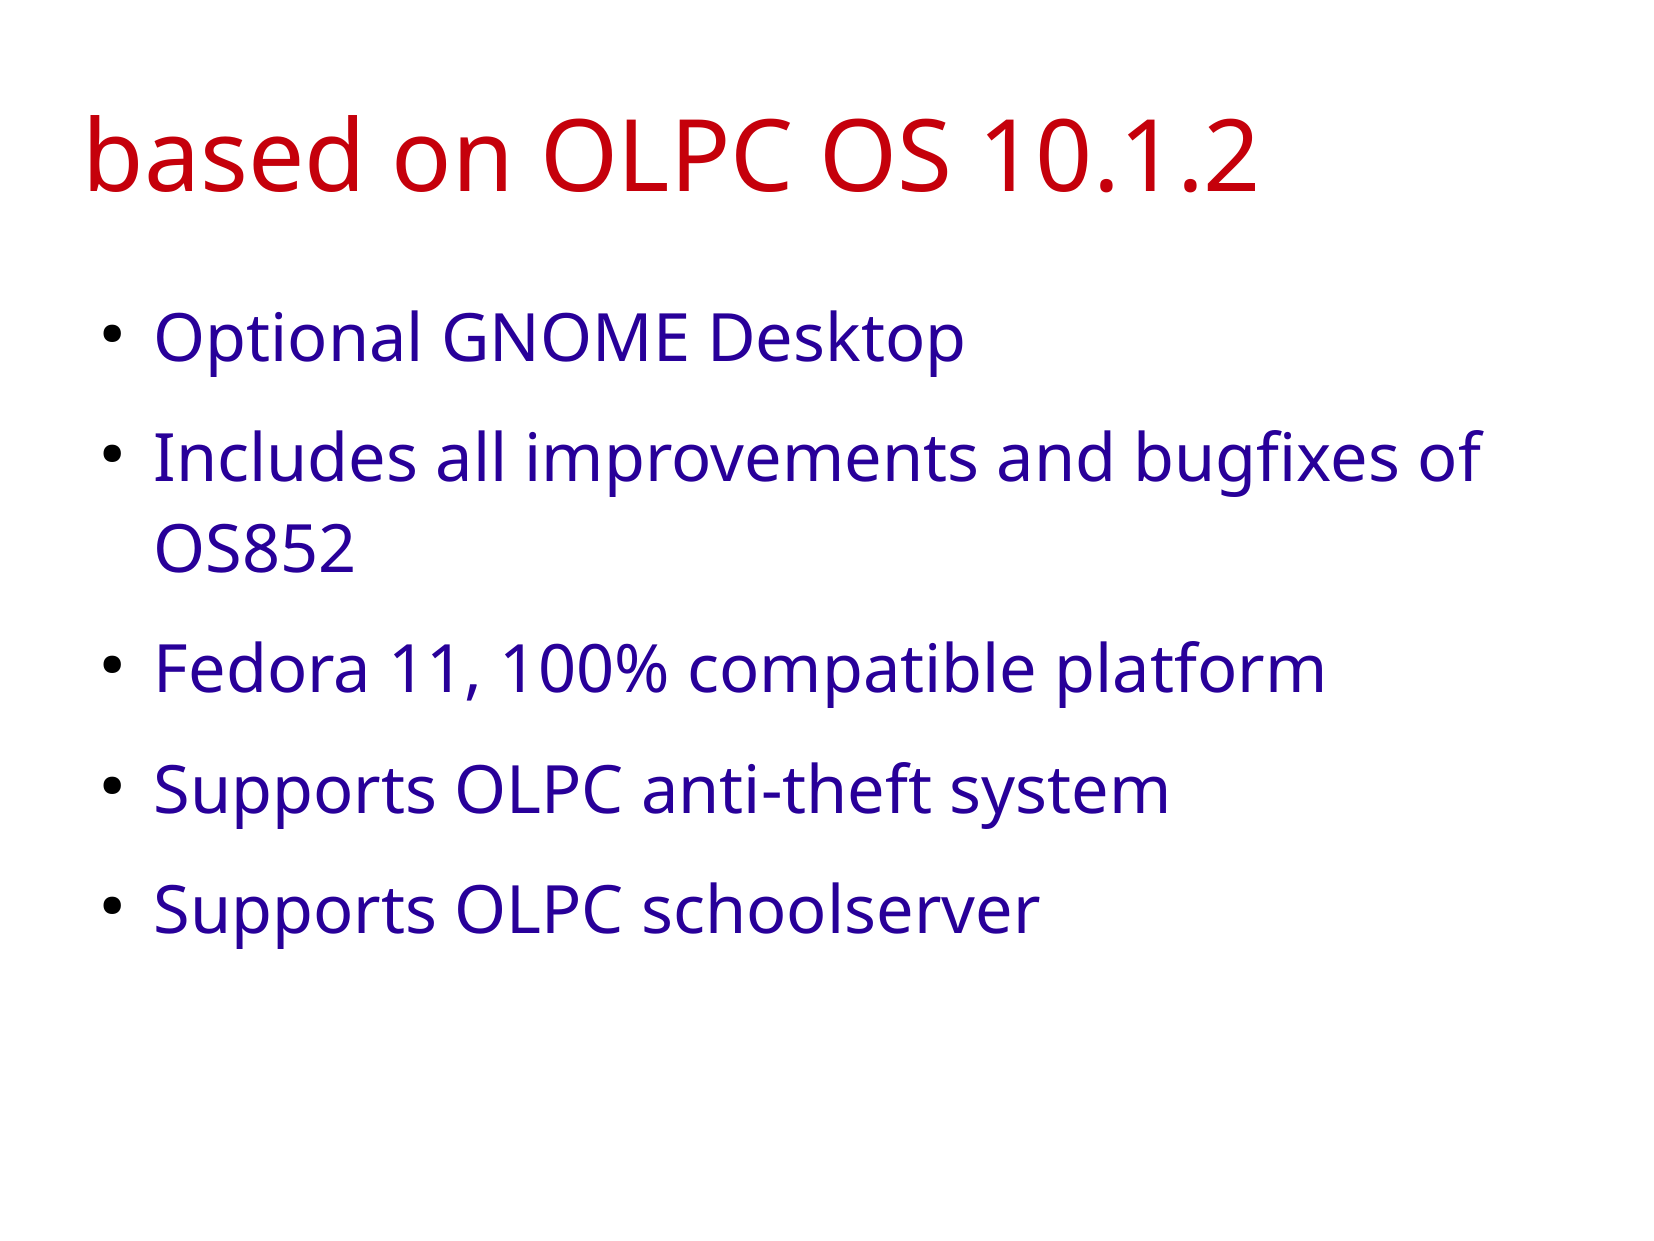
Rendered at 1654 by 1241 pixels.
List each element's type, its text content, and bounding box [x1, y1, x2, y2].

title based on OLPC OS 10.1.2 [82, 49, 1571, 257]
list Optional GNOME Desktop Includes all improvements and bugfixes of OS852 Fedora 11, 100% compatible platform Supports OLPC anti-theft system Supports OLPC schoolserver [82, 290, 1571, 1013]
